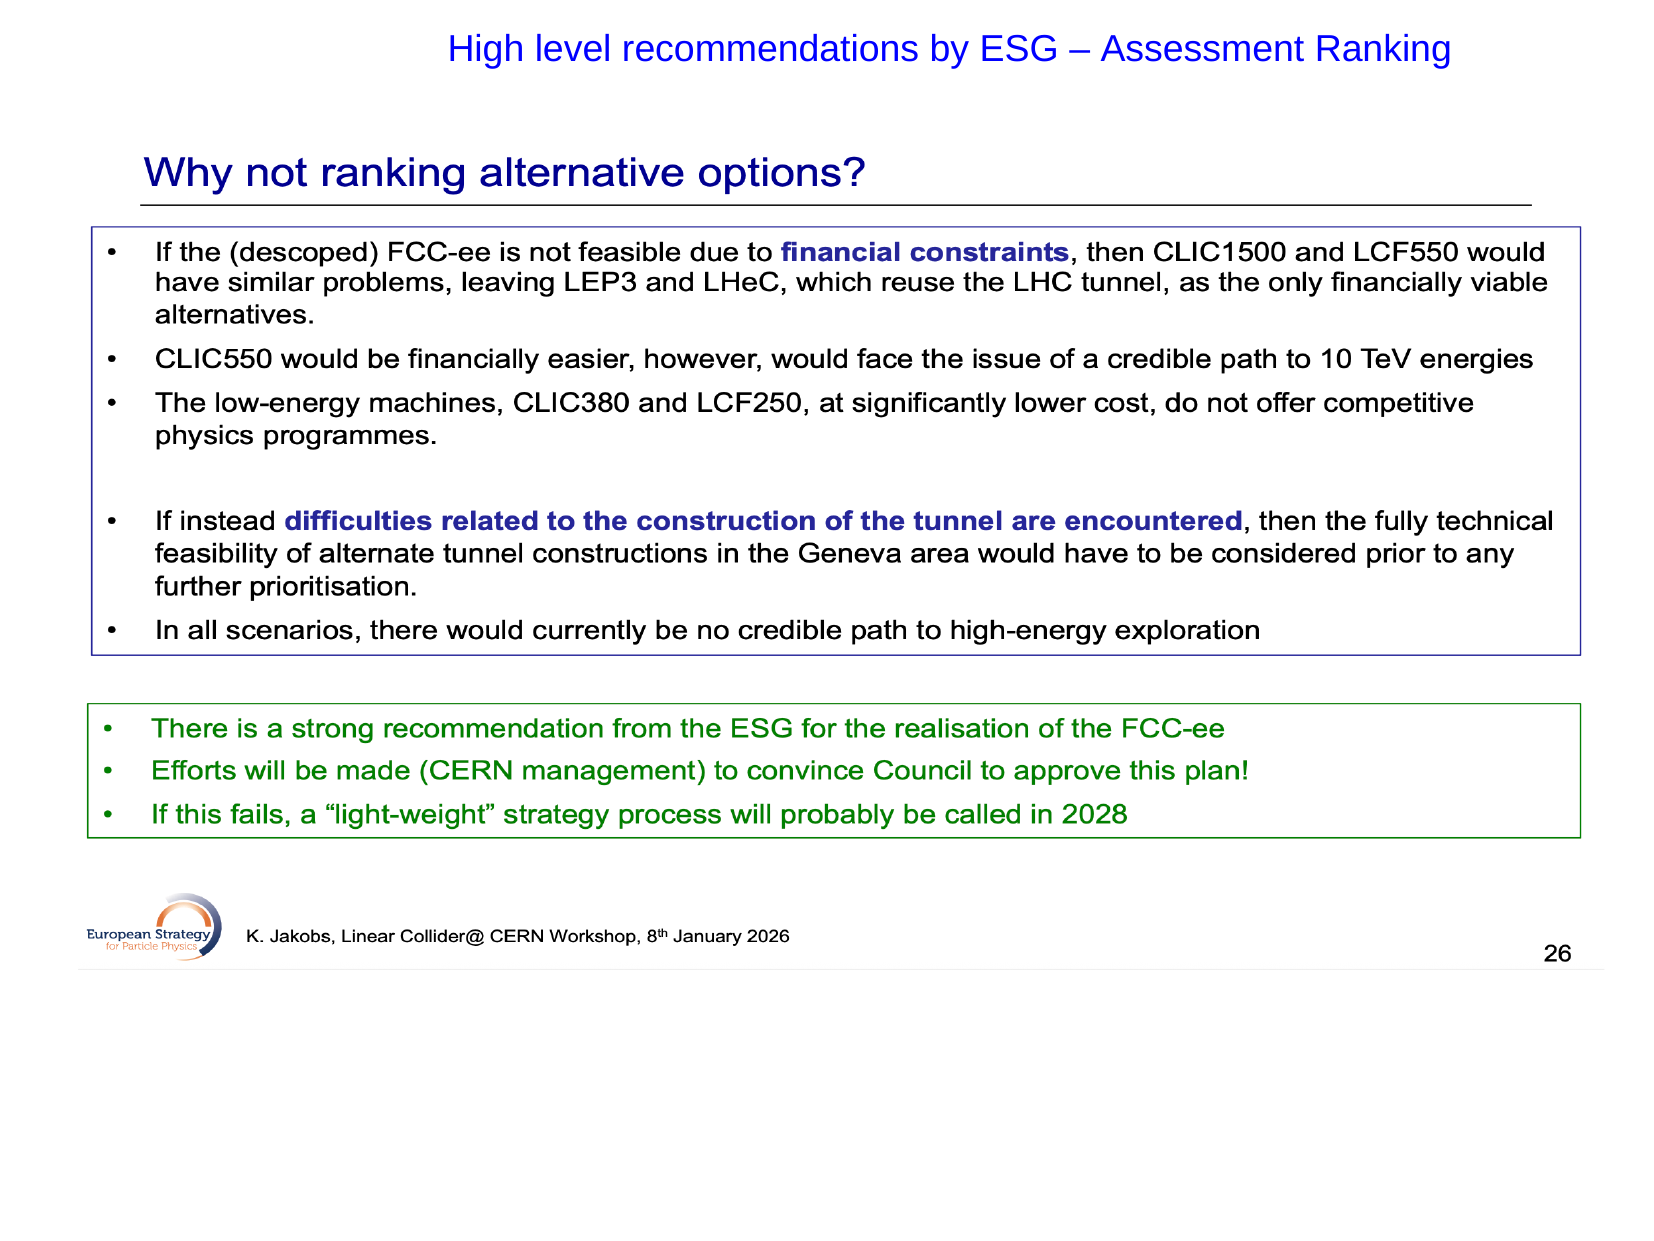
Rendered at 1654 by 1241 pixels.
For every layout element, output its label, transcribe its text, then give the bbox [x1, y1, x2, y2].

picture [78, 129, 1605, 970]
text_box High level recommendations by ESG – Assessment Ranking [432, 18, 1516, 79]
